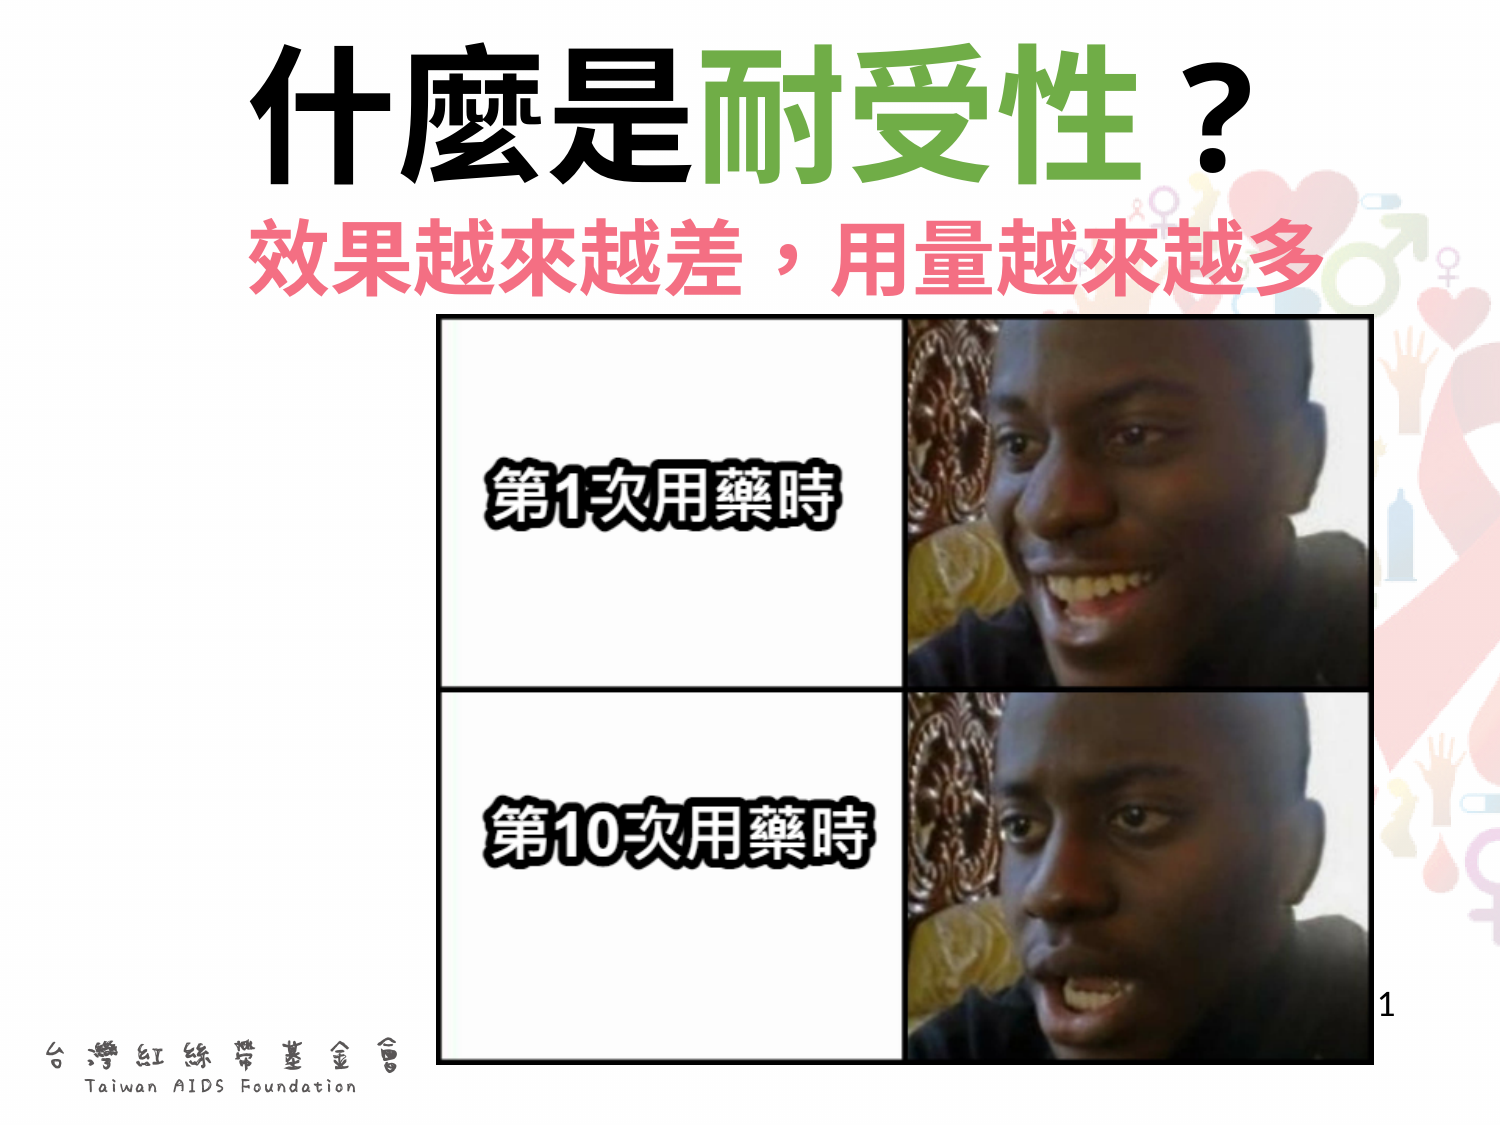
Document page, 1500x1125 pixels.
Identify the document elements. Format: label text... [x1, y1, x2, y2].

text_box 效果越來越差，用量越來越多 [232, 198, 1480, 314]
picture [0, 0, 1500, 1125]
text_box 1 [1374, 971, 1416, 1032]
title 什麼是耐受性? [86, 0, 1414, 212]
